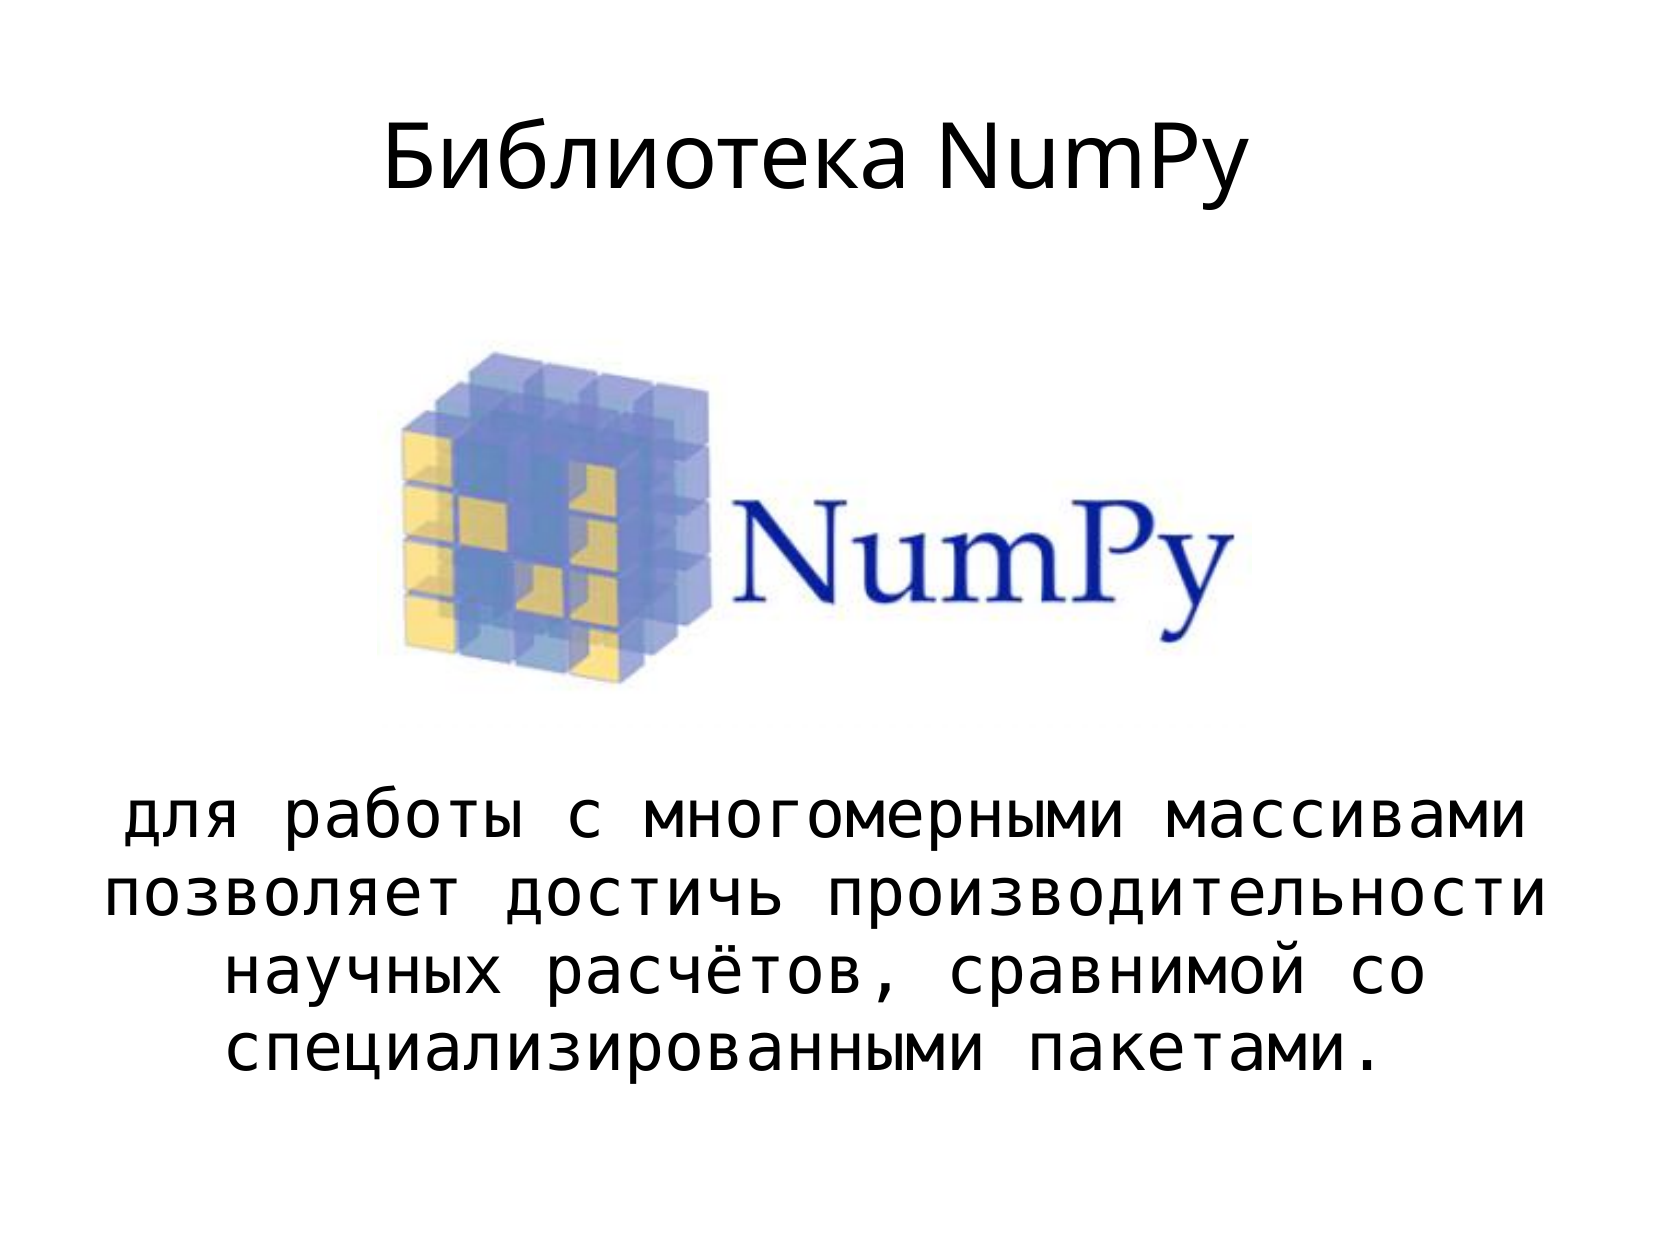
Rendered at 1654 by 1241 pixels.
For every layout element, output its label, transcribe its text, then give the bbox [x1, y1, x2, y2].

picture [377, 236, 1252, 728]
title Библиотека NumPy [82, 49, 1571, 257]
subtitle для работы с многомерными массивами позволяет достичь производительности научных расчётов, сравнимой со специализированными пакетами. [82, 775, 1571, 1087]
